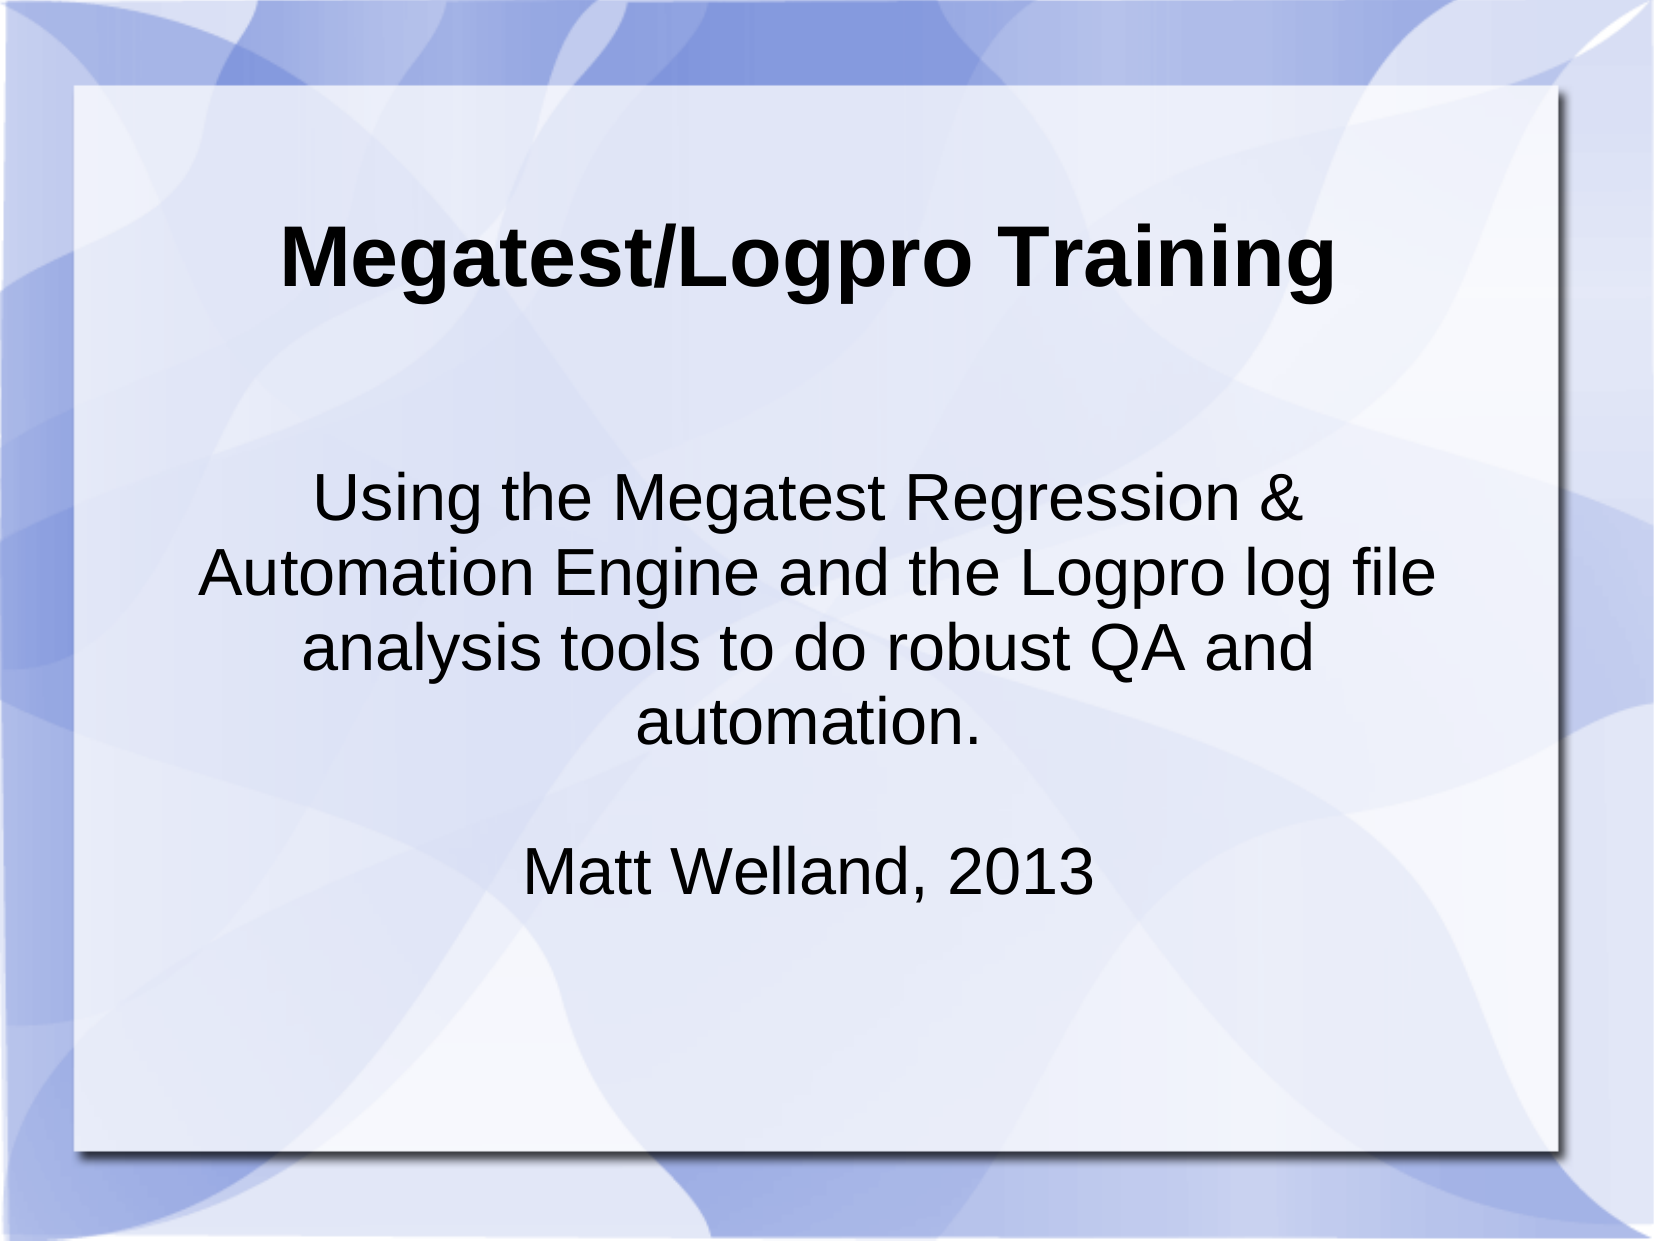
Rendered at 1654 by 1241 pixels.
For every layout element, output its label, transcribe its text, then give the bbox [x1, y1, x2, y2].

subtitle Using the Megatest Regression & Automation Engine and the Logpro log file analysis tools to do robust QA and automation. Matt Welland, 2013 [129, 324, 1489, 1045]
picture [0, 0, 1654, 1241]
title Megatest/Logpro Training [82, 152, 1536, 361]
